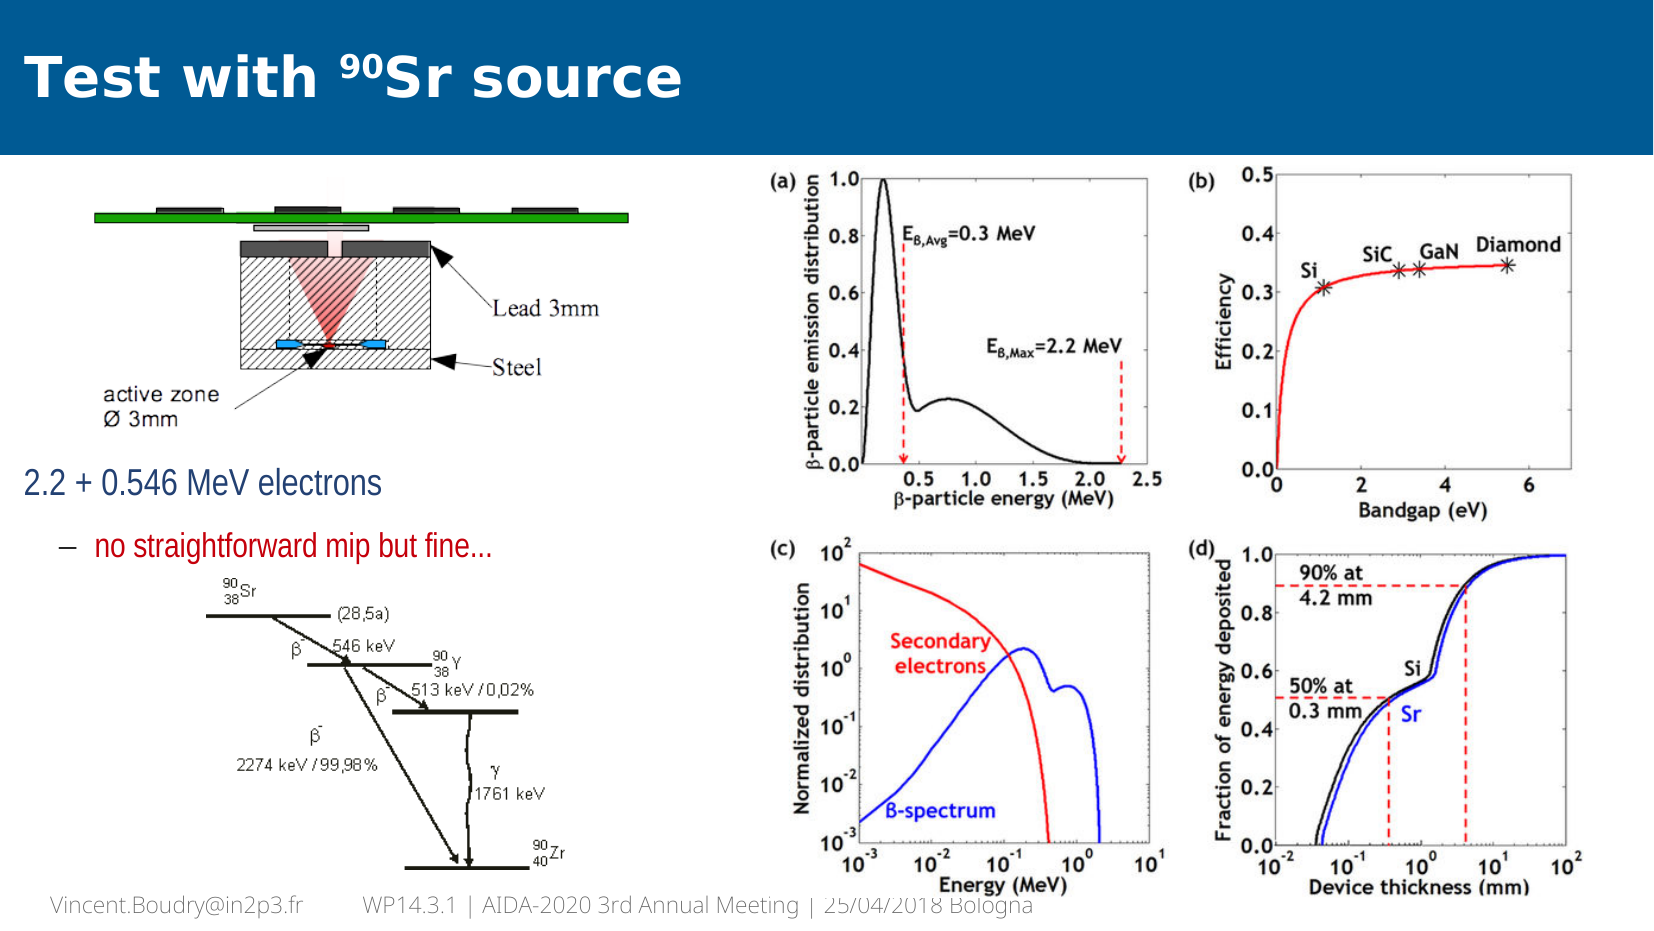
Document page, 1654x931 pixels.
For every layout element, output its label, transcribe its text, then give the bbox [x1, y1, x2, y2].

picture [94, 177, 629, 438]
picture [206, 578, 566, 870]
picture [770, 165, 1584, 898]
list 2.2 + 0.546 MeV electrons no straightforward mip but fine... [23, 460, 770, 866]
title Test with 90Sr source [24, 12, 1635, 143]
